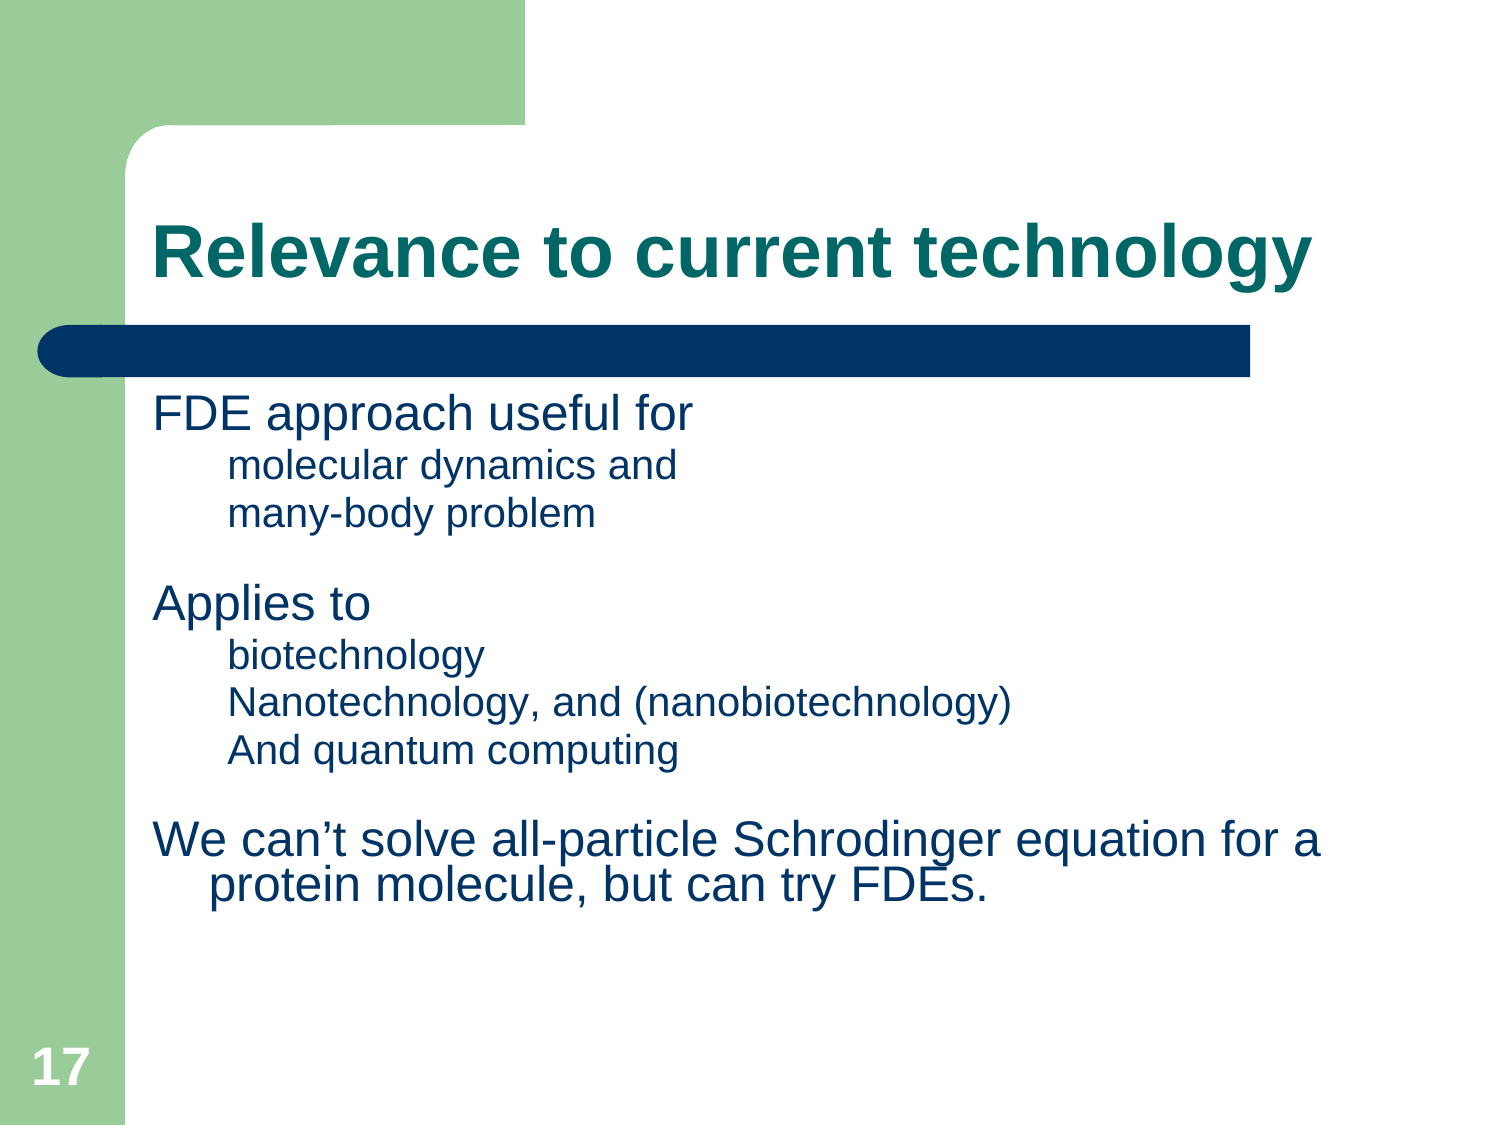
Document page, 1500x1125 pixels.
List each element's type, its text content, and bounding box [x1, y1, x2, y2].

title Relevance to current technology [136, 136, 1414, 301]
list FDE approach useful for molecular dynamics and many-body problem Applies to biotechnology Nanotechnology, and (nanobiotechnology) And quantum computing We can’t solve all-particle Schrodinger equation for a protein molecule, but can try FDEs. [137, 387, 1400, 999]
